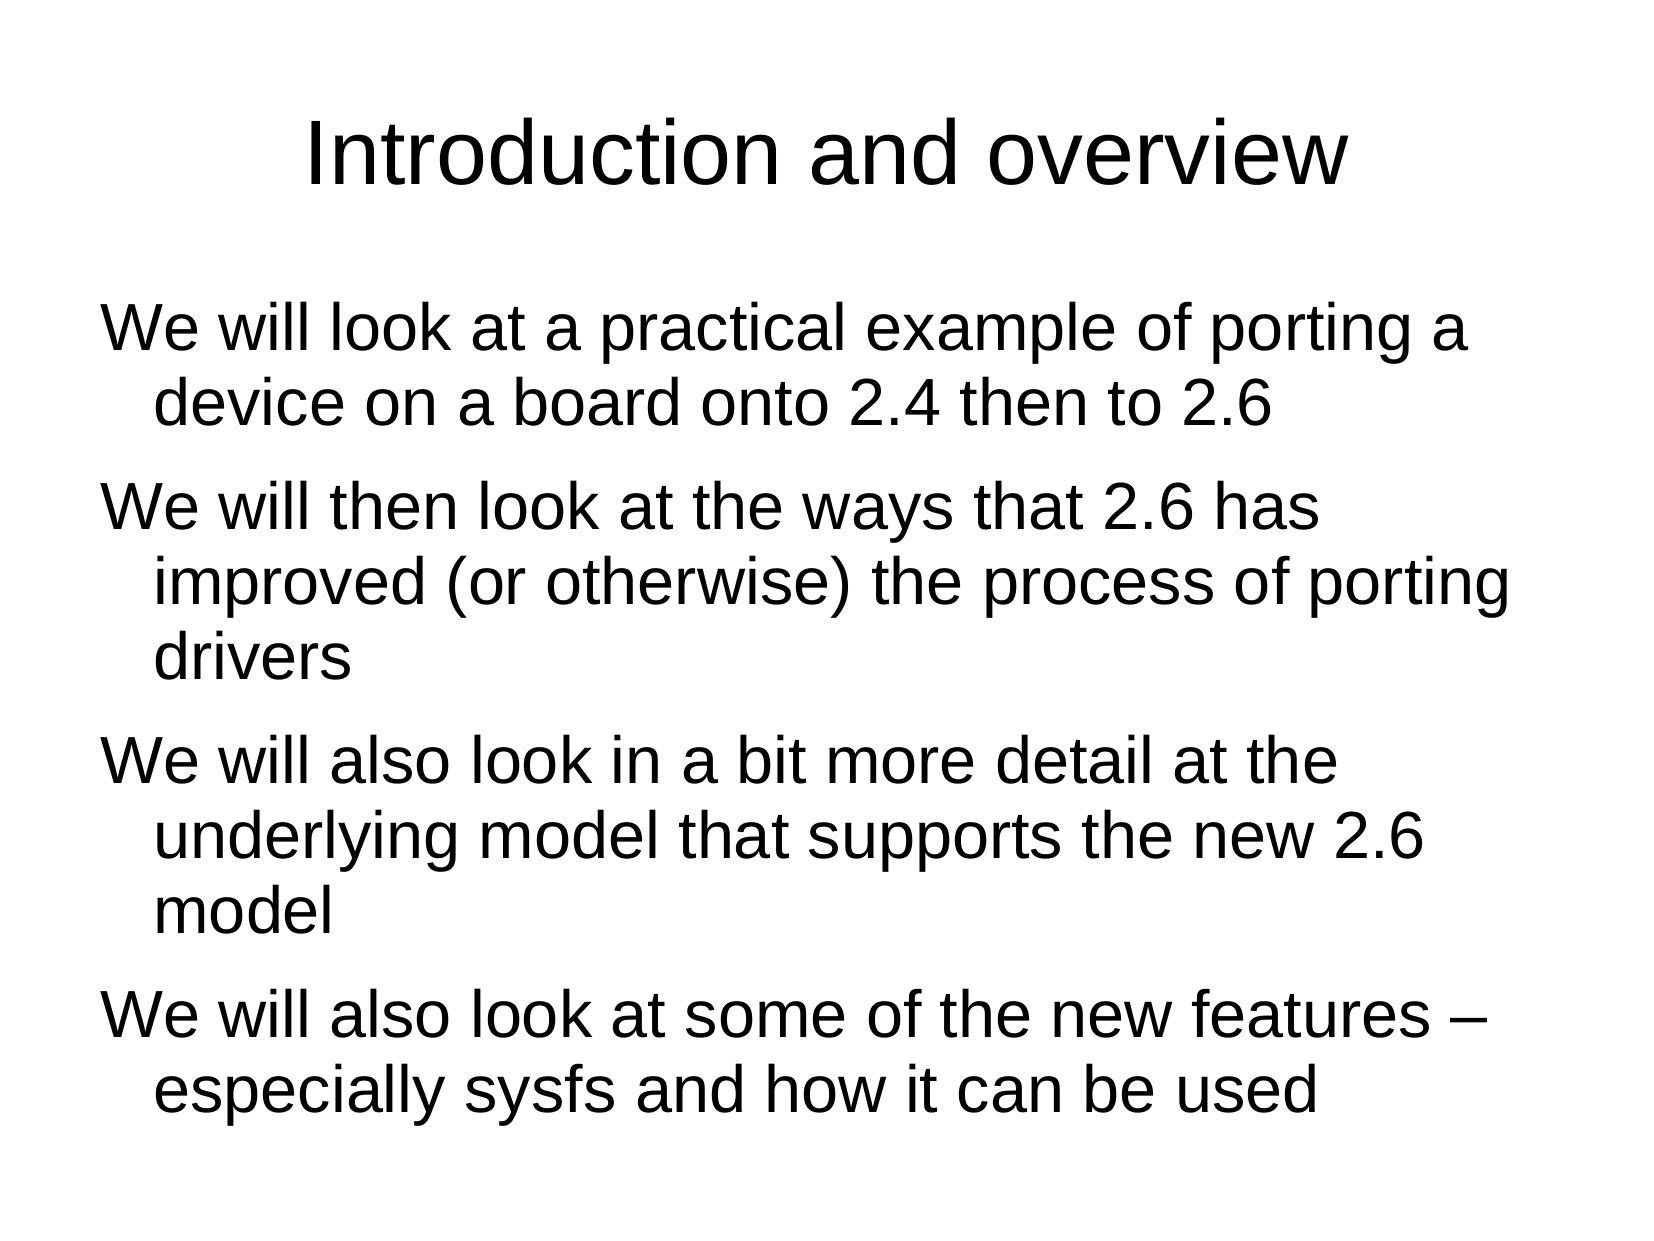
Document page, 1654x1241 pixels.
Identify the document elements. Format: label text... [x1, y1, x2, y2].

list We will look at a practical example of porting a device on a board onto 2.4 then to 2.6 We will then look at the ways that 2.6 has improved (or otherwise) the process of porting drivers We will also look in a bit more detail at the underlying model that supports the new 2.6 model We will also look at some of the new features – especially sysfs and how it can be used [82, 290, 1571, 1210]
title Introduction and overview [82, 49, 1571, 257]
